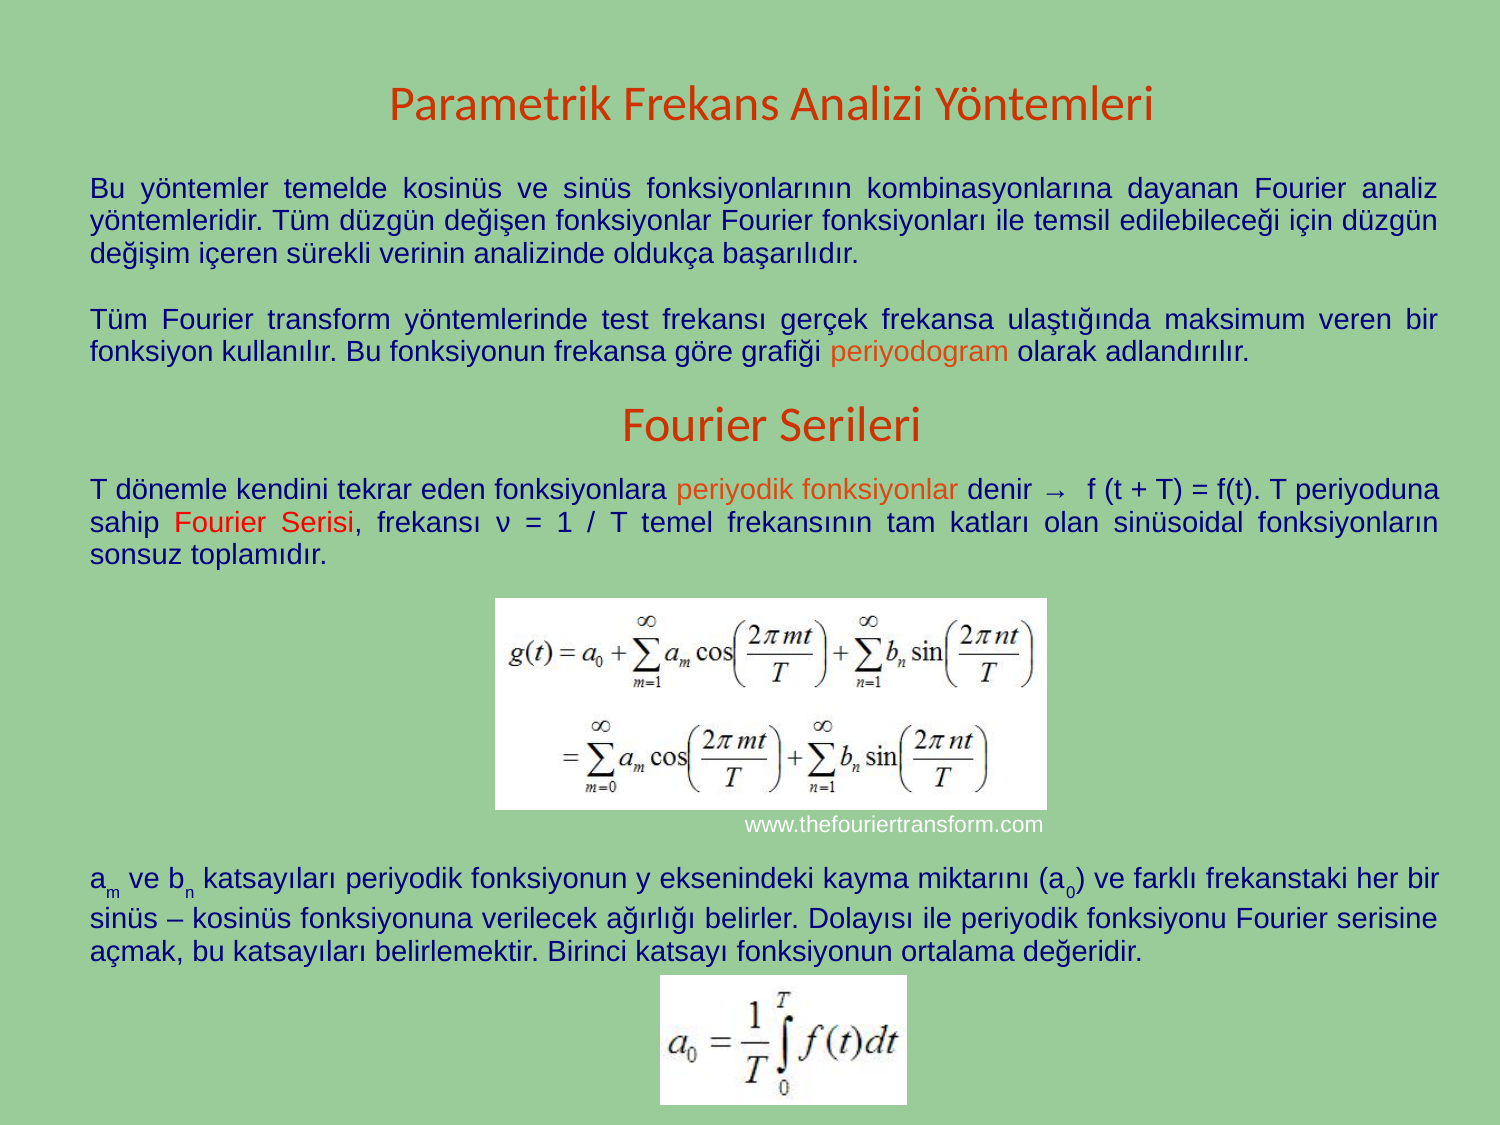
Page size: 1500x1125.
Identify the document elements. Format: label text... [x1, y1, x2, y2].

text_box www.thefouriertransform.com [669, 804, 1060, 845]
title Parametrik Frekans Analizi Yöntemleri [135, 51, 1410, 164]
picture [660, 975, 907, 1105]
picture [495, 598, 1047, 811]
title Fourier Serileri [135, 382, 1411, 476]
text_box am ve bn katsayıları periyodik fonksiyonun y eksenindeki kayma miktarını (a0) ve farklı frekanstaki her bir sinüs – kosinüs fonksiyonuna verilecek ağırlığı belirler. Dolayısı ile periyodik fonksiyonu Fourier serisine açmak, bu katsayıları belirlemektir. Birinci katsayı fonksiyonun ortalama değeridir. [75, 855, 1456, 976]
text_box Bu yöntemler temelde kosinüs ve sinüs fonksiyonlarının kombinasyonlarına dayanan Fourier analiz yöntemleridir. Tüm düzgün değişen fonksiyonlar Fourier fonksiyonları ile temsil edilebileceği için düzgün değişim içeren sürekli verinin analizinde oldukça başarılıdır. Tüm Fourier transform yöntemlerinde test frekansı gerçek frekansa ulaştığında maksimum veren bir fonksiyon kullanılır. Bu fonksiyonun frekansa göre grafiği periyodogram olarak adlandırılır. [75, 164, 1456, 397]
text_box T dönemle kendini tekrar eden fonksiyonlara periyodik fonksiyonlar denir → f (t + T) = f(t). T periyoduna sahip Fourier Serisi, frekansı ν = 1 / T temel frekansının tam katları olan sinüsoidal fonksiyonların sonsuz toplamıdır. [75, 465, 1456, 579]
